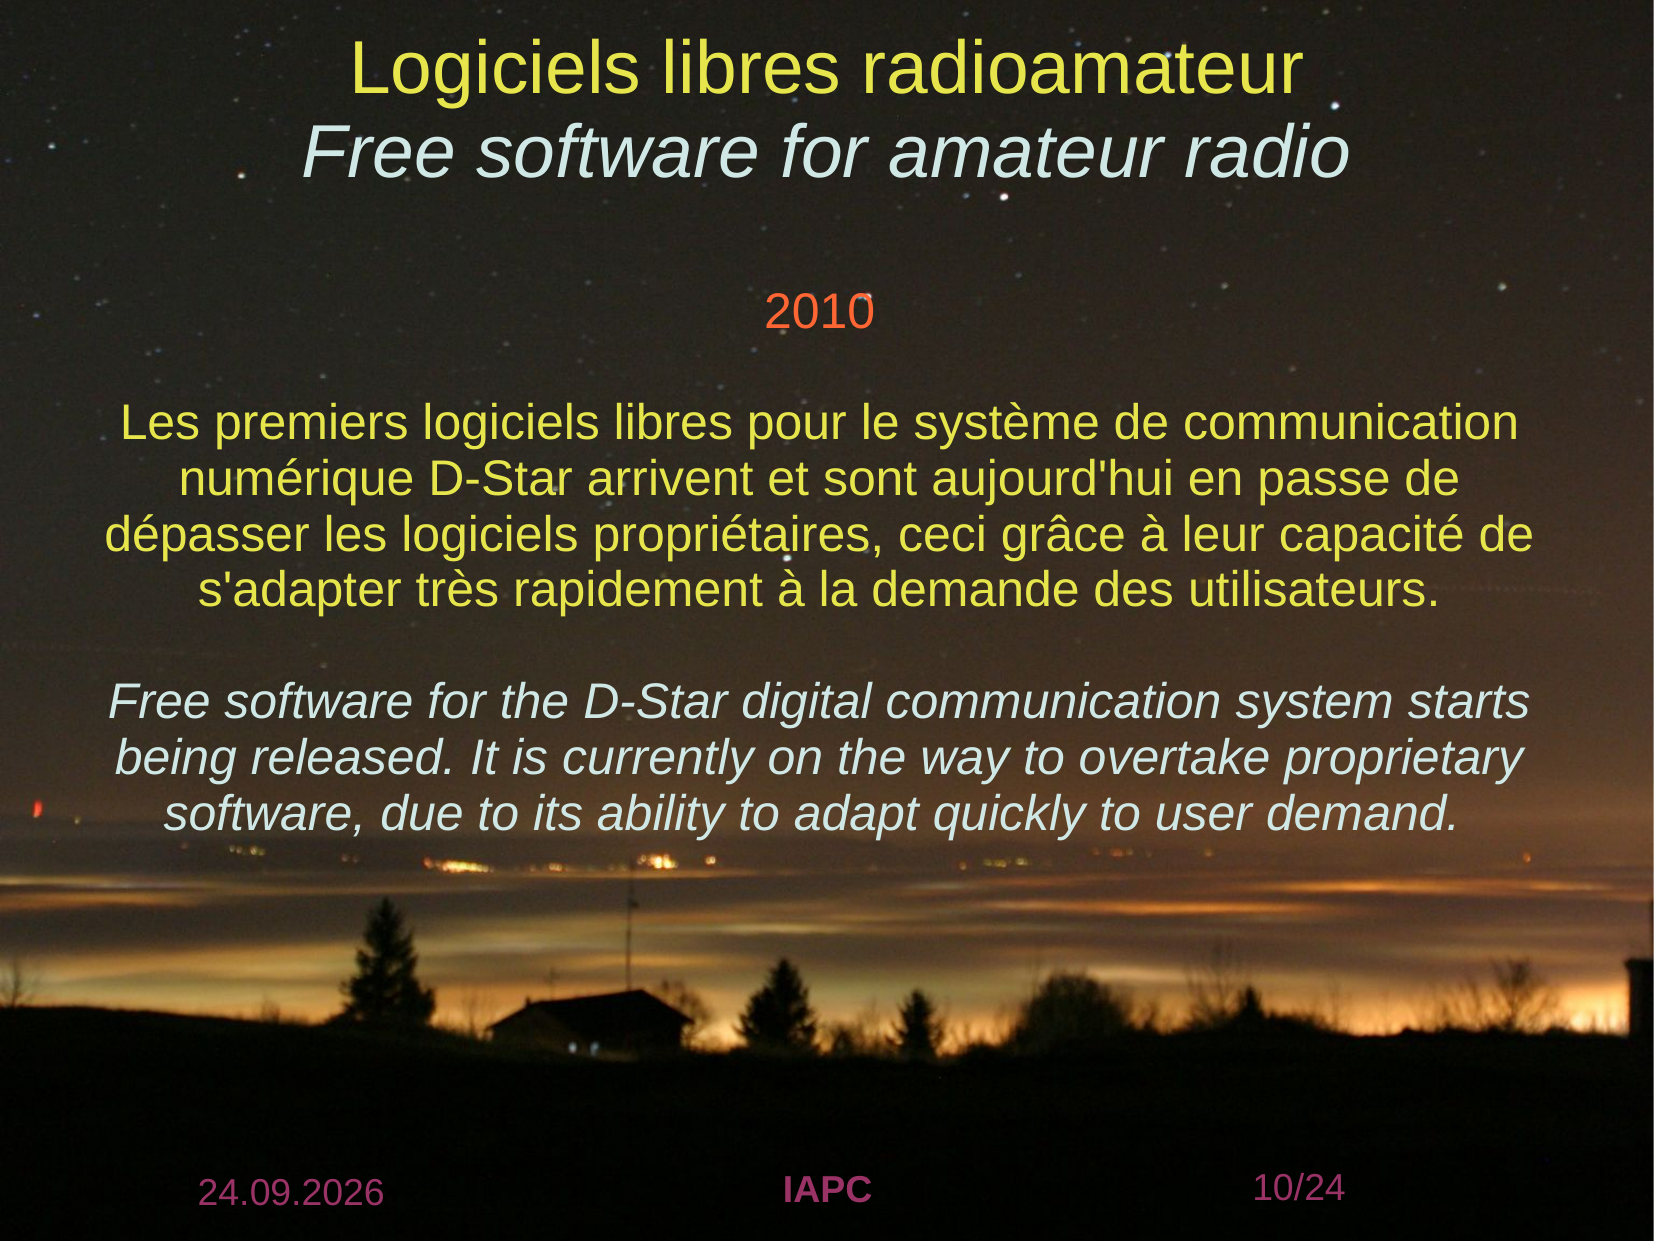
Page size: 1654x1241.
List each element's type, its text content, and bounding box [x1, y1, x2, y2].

subtitle 2010 Les premiers logiciels libres pour le système de communication numérique D-Star arrivent et sont aujourd'hui en passe de dépasser les logiciels propriétaires, ceci grâce à leur capacité de s'adapter très rapidement à la demande des utilisateurs. Free software for the D-Star digital communication system starts being released. It is currently on the way to overtake proprietary software, due to its ability to adapt quickly to user demand. [92, 225, 1548, 898]
title Logiciels libres radioamateur Free software for amateur radio [82, 5, 1571, 213]
picture [0, 0, 1654, 1241]
